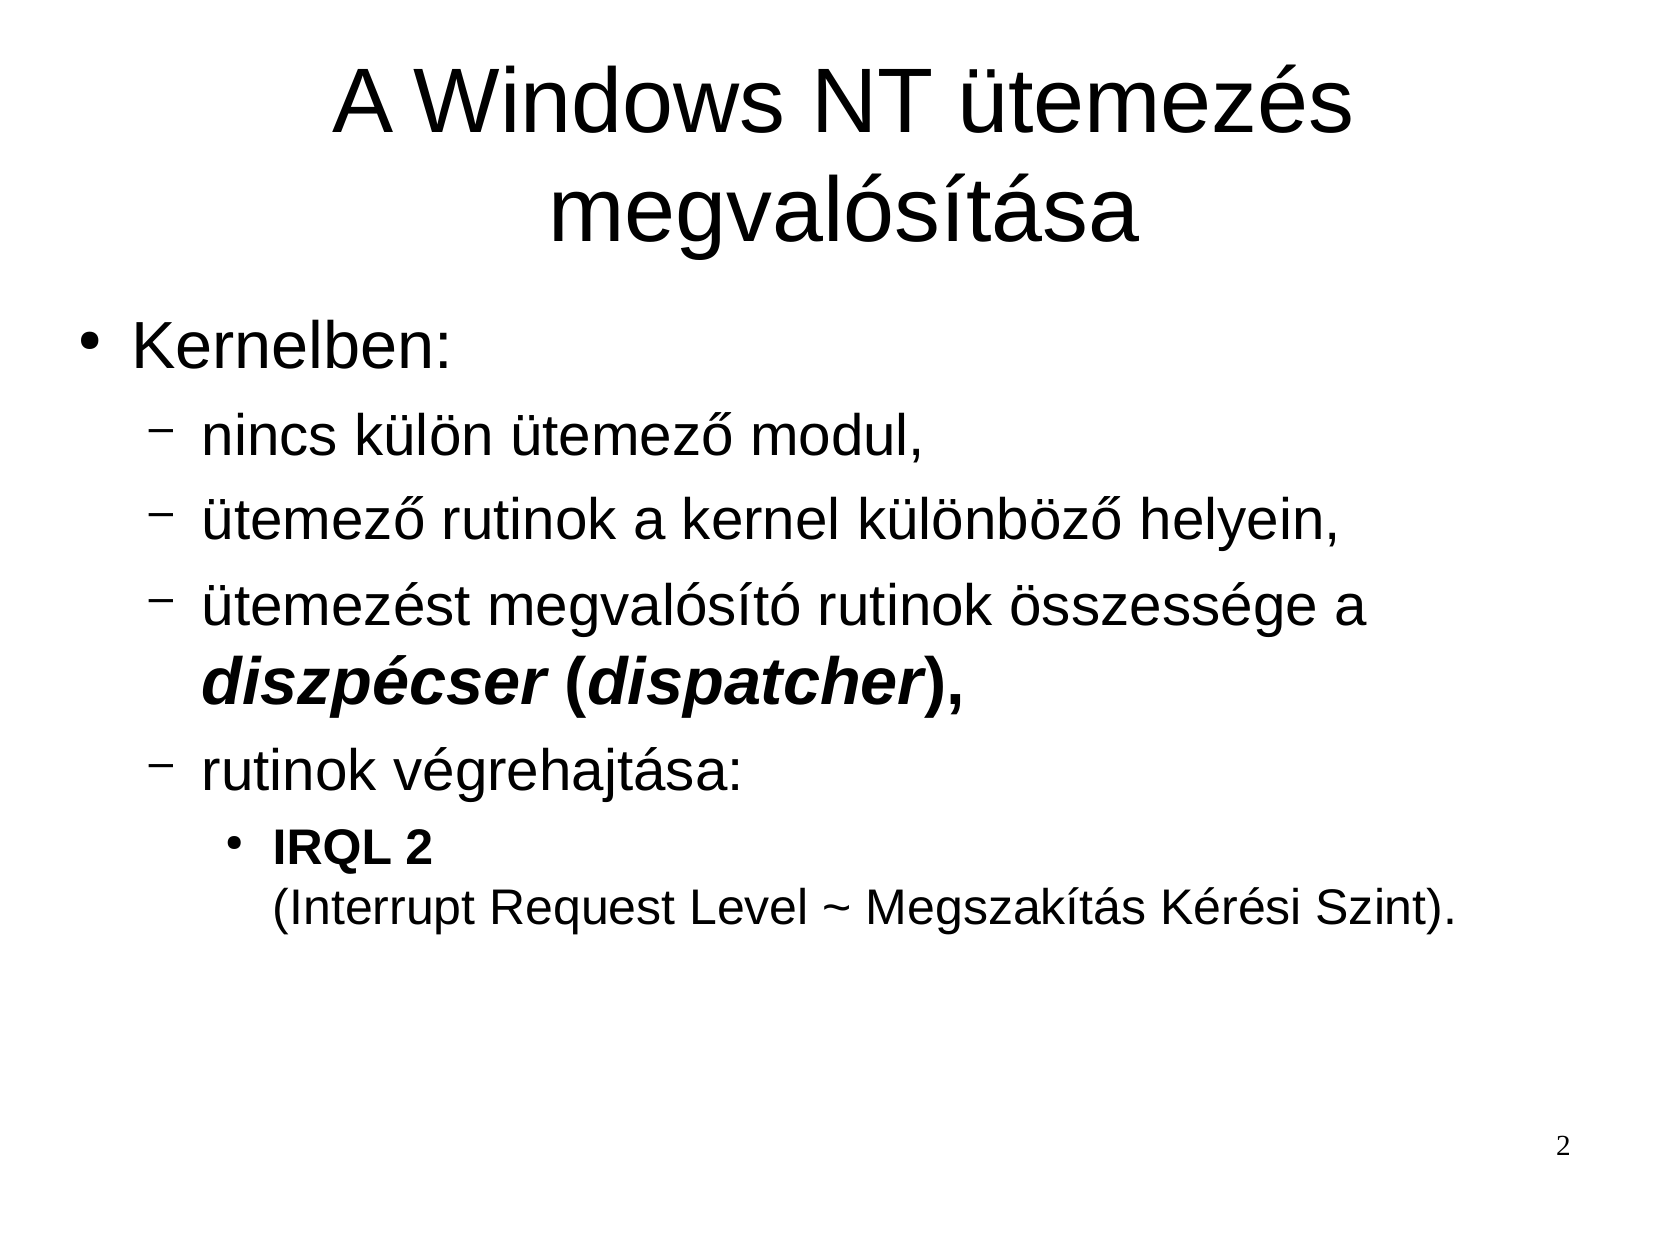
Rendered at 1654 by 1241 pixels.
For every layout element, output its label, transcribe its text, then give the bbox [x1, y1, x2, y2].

list Kernelben: nincs külön ütemező modul, ütemező rutinok a kernel különböző helyein, ütemezést megvalósító rutinok összessége a diszpécser (dispatcher), rutinok végrehajtása: IRQL 2 (Interrupt Request Level ~ Megszakítás Kérési Szint). [45, 294, 1609, 1167]
title A Windows NT ütemezés megvalósítása [123, 46, 1530, 254]
